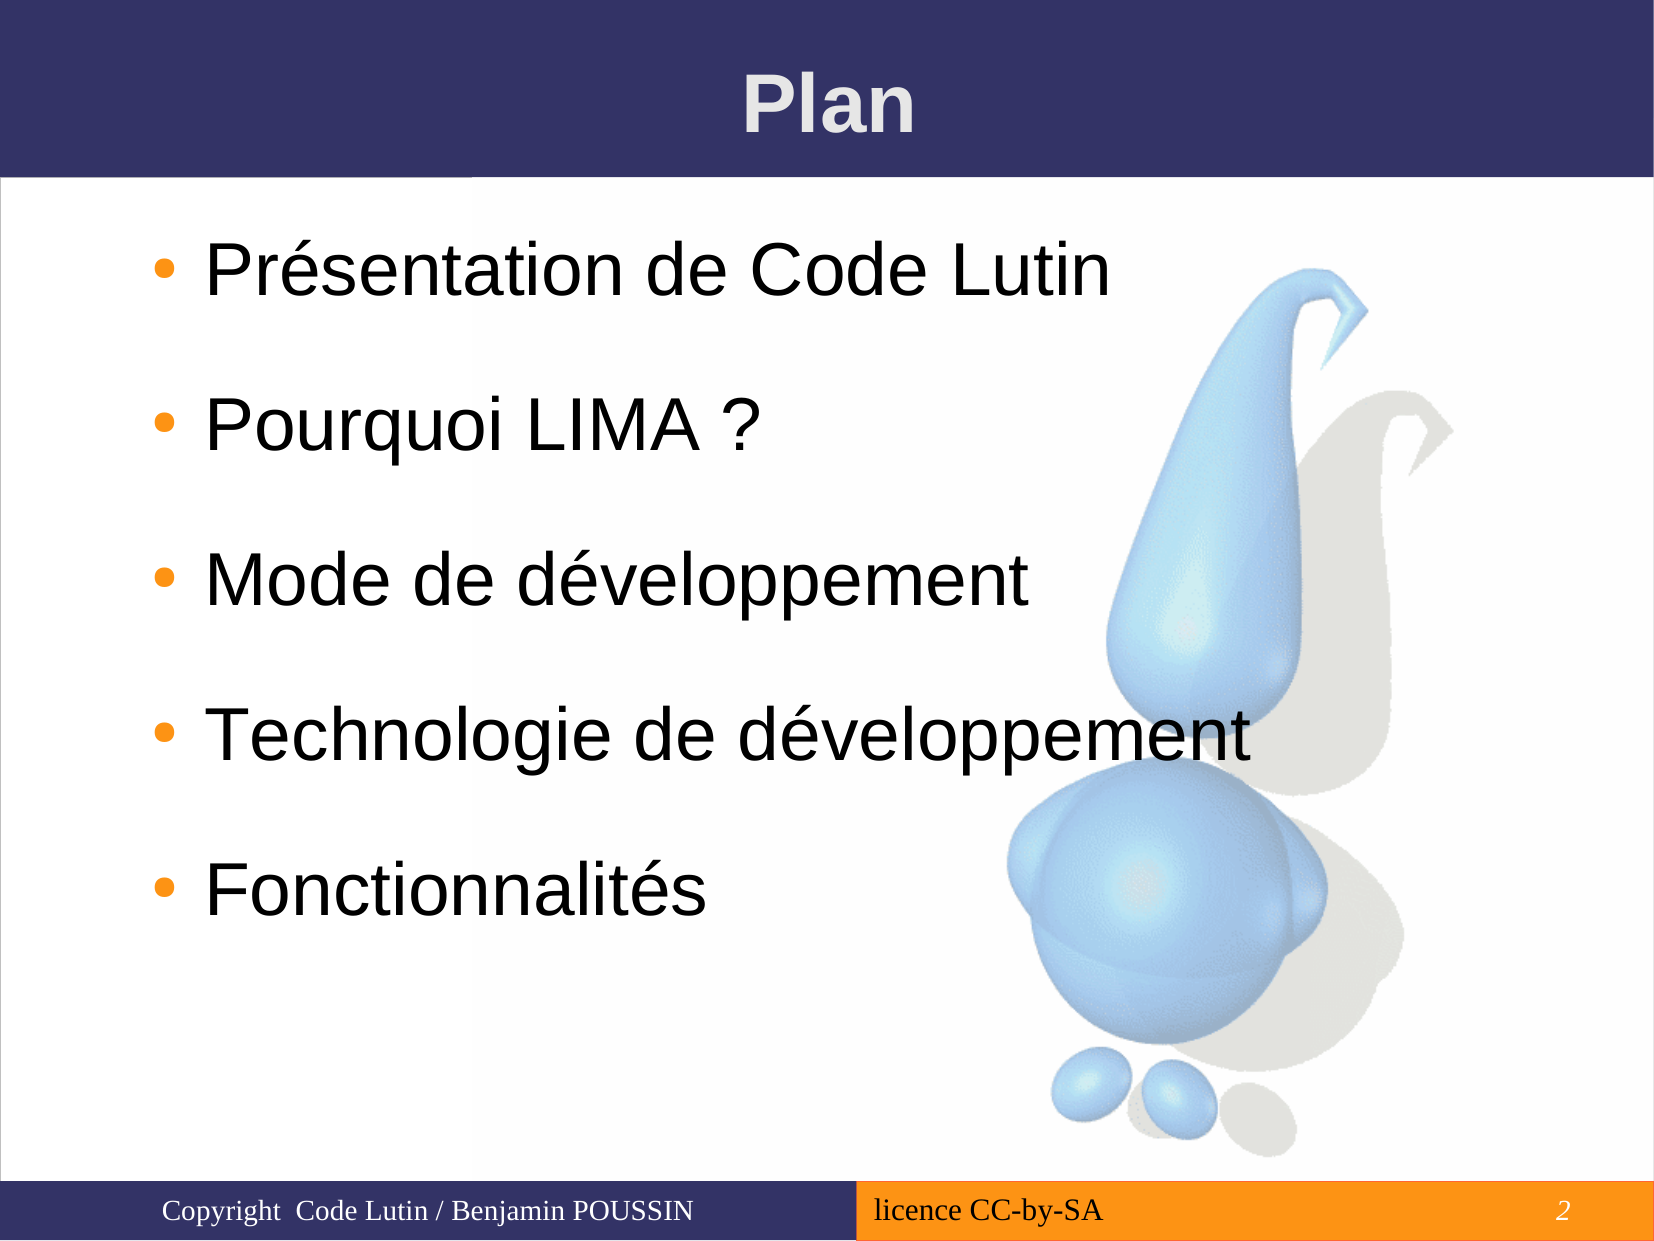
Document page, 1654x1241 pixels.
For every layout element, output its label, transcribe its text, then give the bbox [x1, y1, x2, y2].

picture [472, 178, 1654, 1181]
list Présentation de Code Lutin Pourquoi LIMA ? Mode de développement Technologie de développement Fonctionnalités [115, 227, 1528, 1134]
title Plan [123, 0, 1536, 208]
